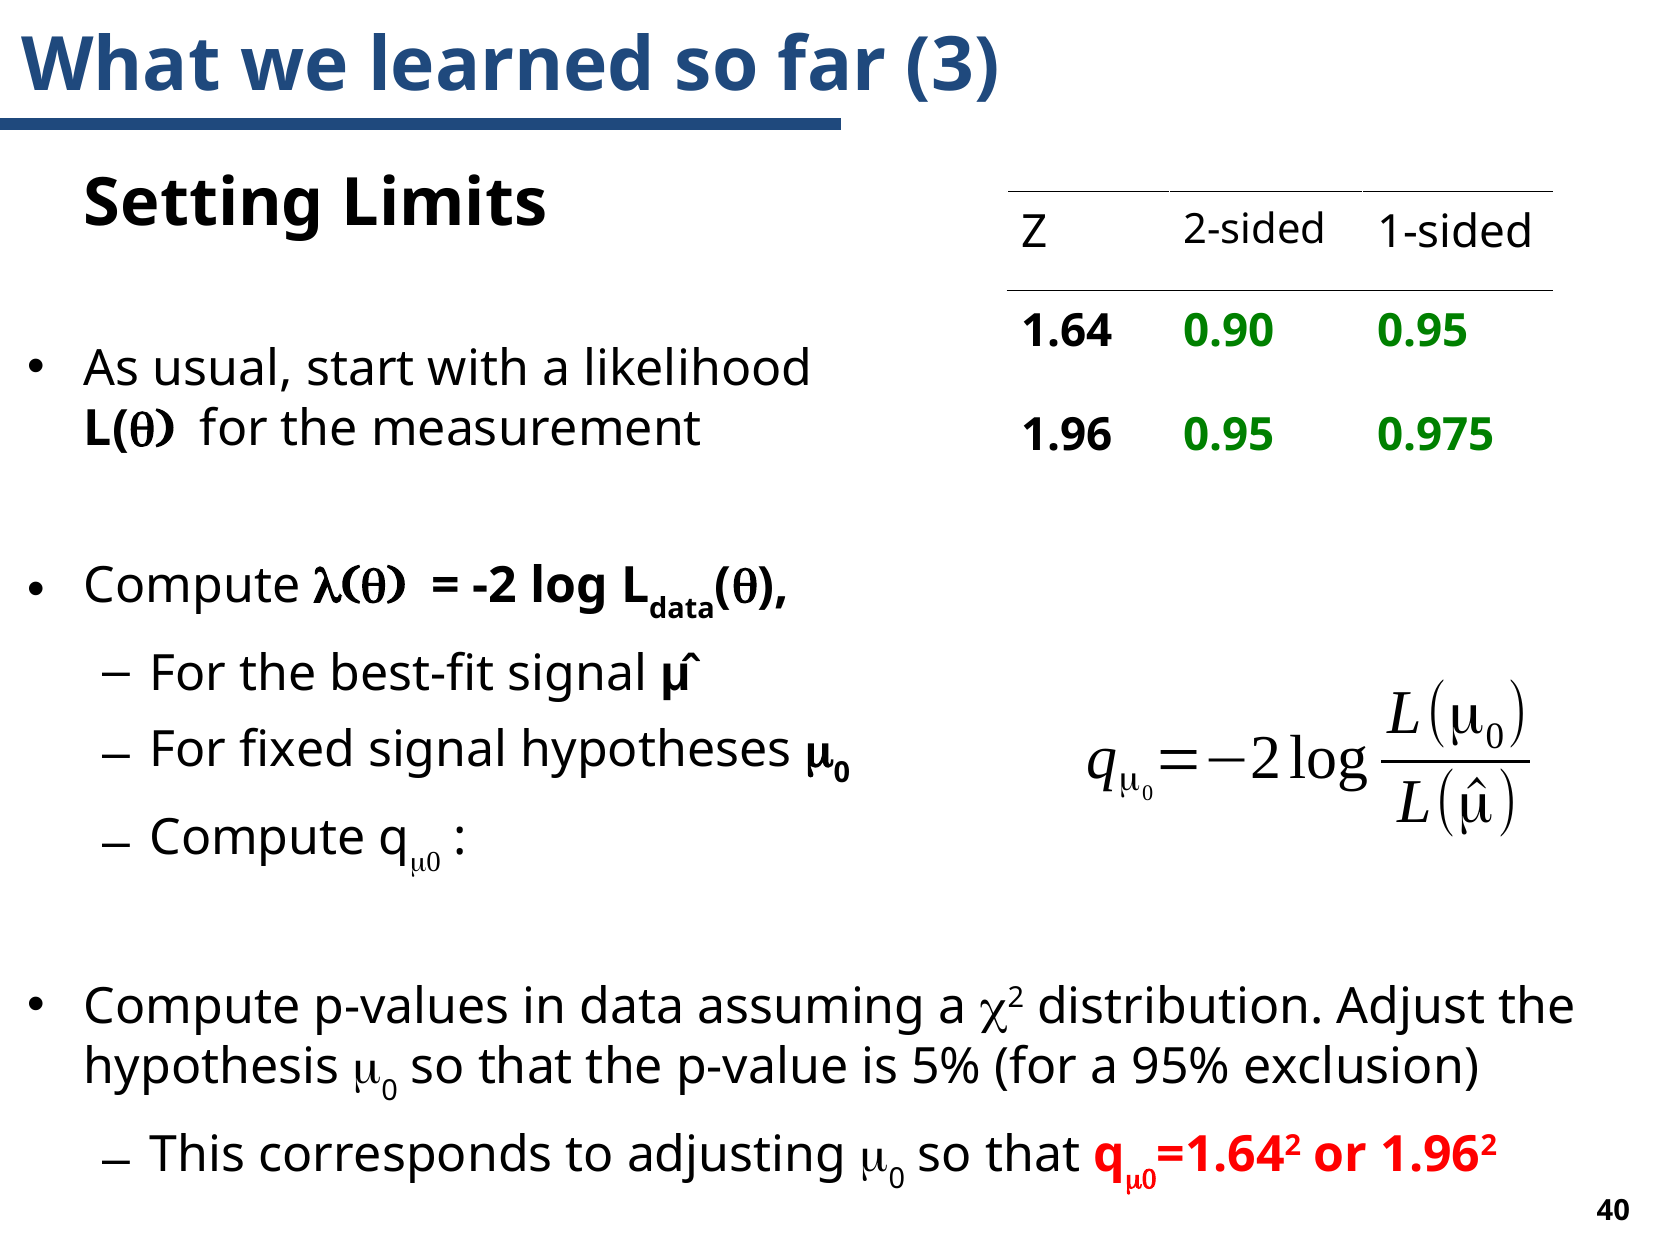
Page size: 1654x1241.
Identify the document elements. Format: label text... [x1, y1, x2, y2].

table_header 1-sided [1363, 192, 1553, 290]
table_cell 0.90 [1170, 291, 1362, 394]
table_cell 0.975 [1363, 395, 1553, 498]
table_cell 0.95 [1170, 395, 1362, 498]
table_cell 1.64 [1008, 291, 1169, 394]
table_header 2-sided [1170, 192, 1362, 290]
table_header Z [1008, 192, 1169, 290]
title What we learned so far (3) [6, 7, 1606, 113]
table_cell 1.96 [1008, 395, 1169, 498]
table_cell 0.95 [1363, 291, 1553, 394]
chart [1080, 676, 1538, 841]
list Setting Limits As usual, start with a likelihood L(q) for the measurement Compute l(q) = -2 log Ldata(q), For the best-fit signal μ̂ For fixed signal hypotheses m0 Compute qm0 : Compute p-values in data assuming a c2 distribution. Adjust the hypothesis m0 so that the p-value is 5% (for a 95% exclusion) This corresponds to adjusting m0 so that qm0=1.642 or 1.962 [12, 151, 1640, 1201]
